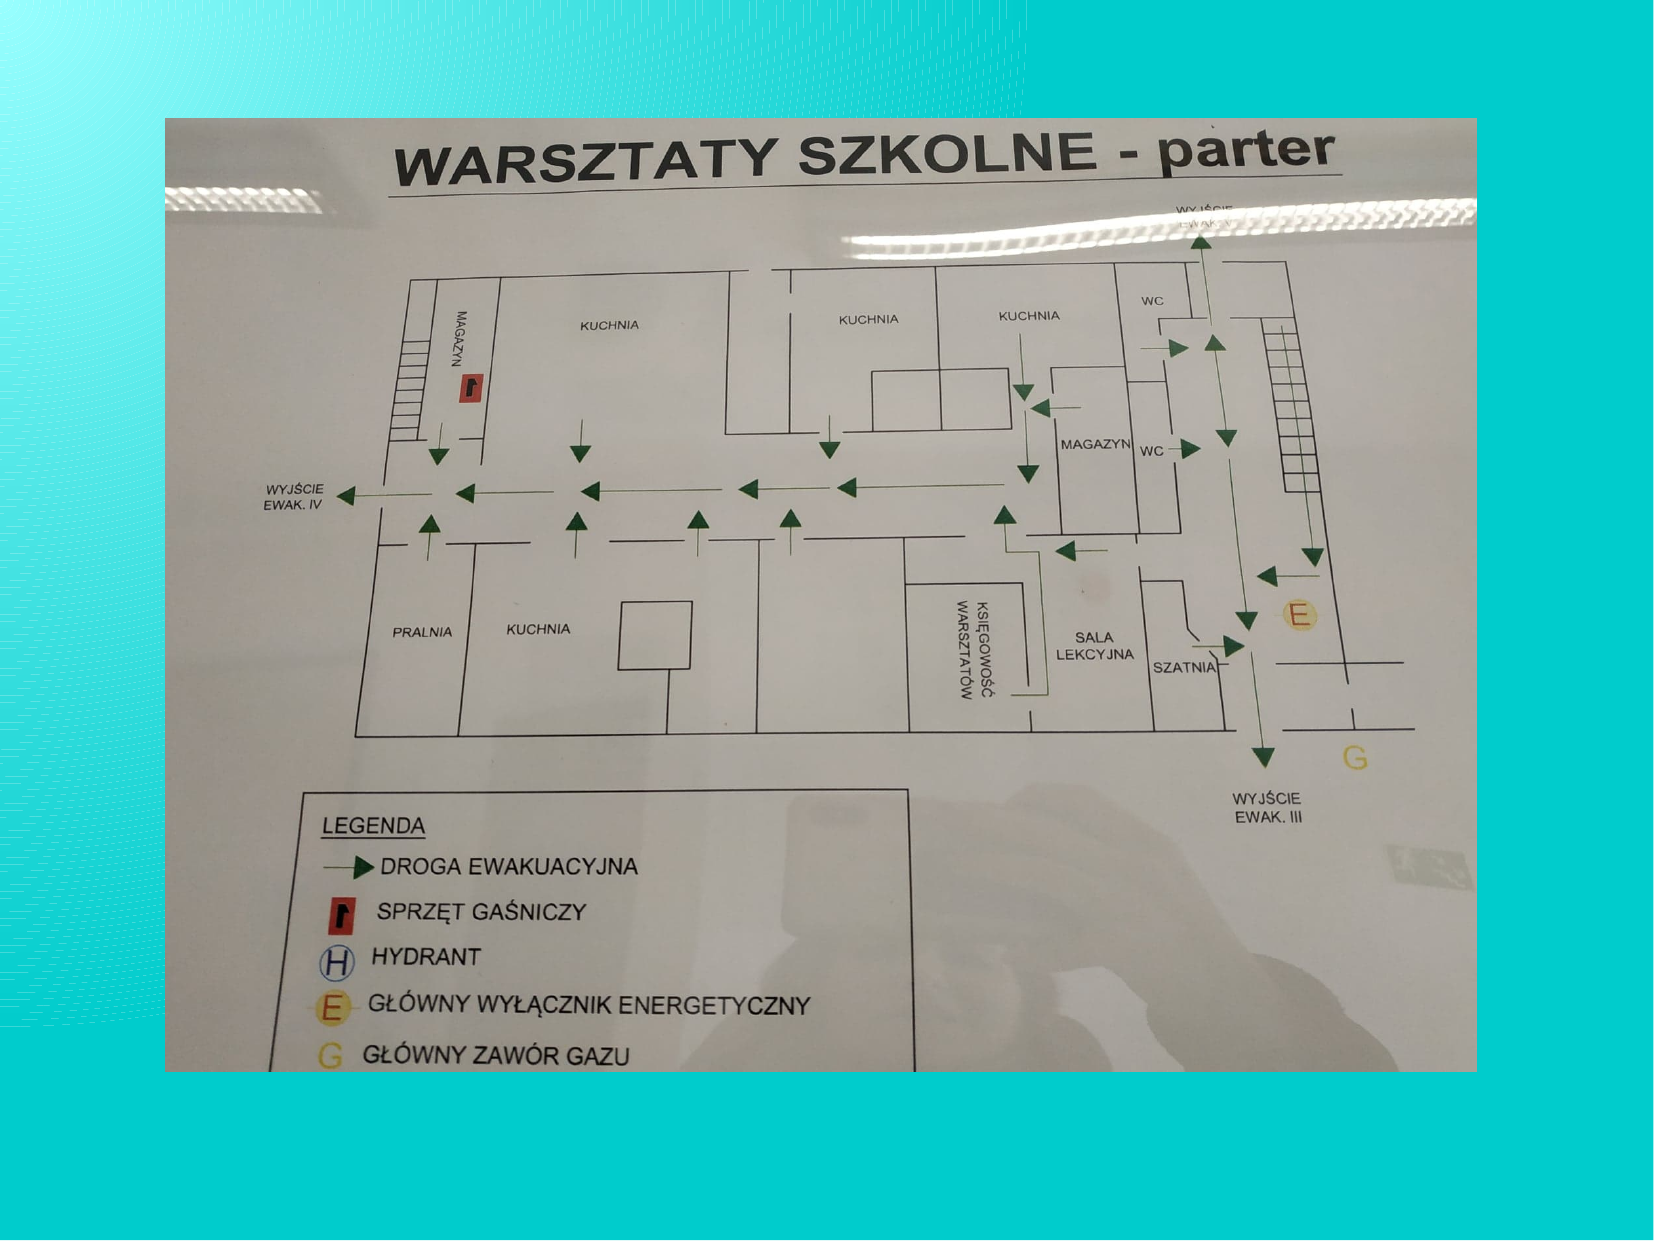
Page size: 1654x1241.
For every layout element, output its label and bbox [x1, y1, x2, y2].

picture [165, 118, 1477, 1072]
